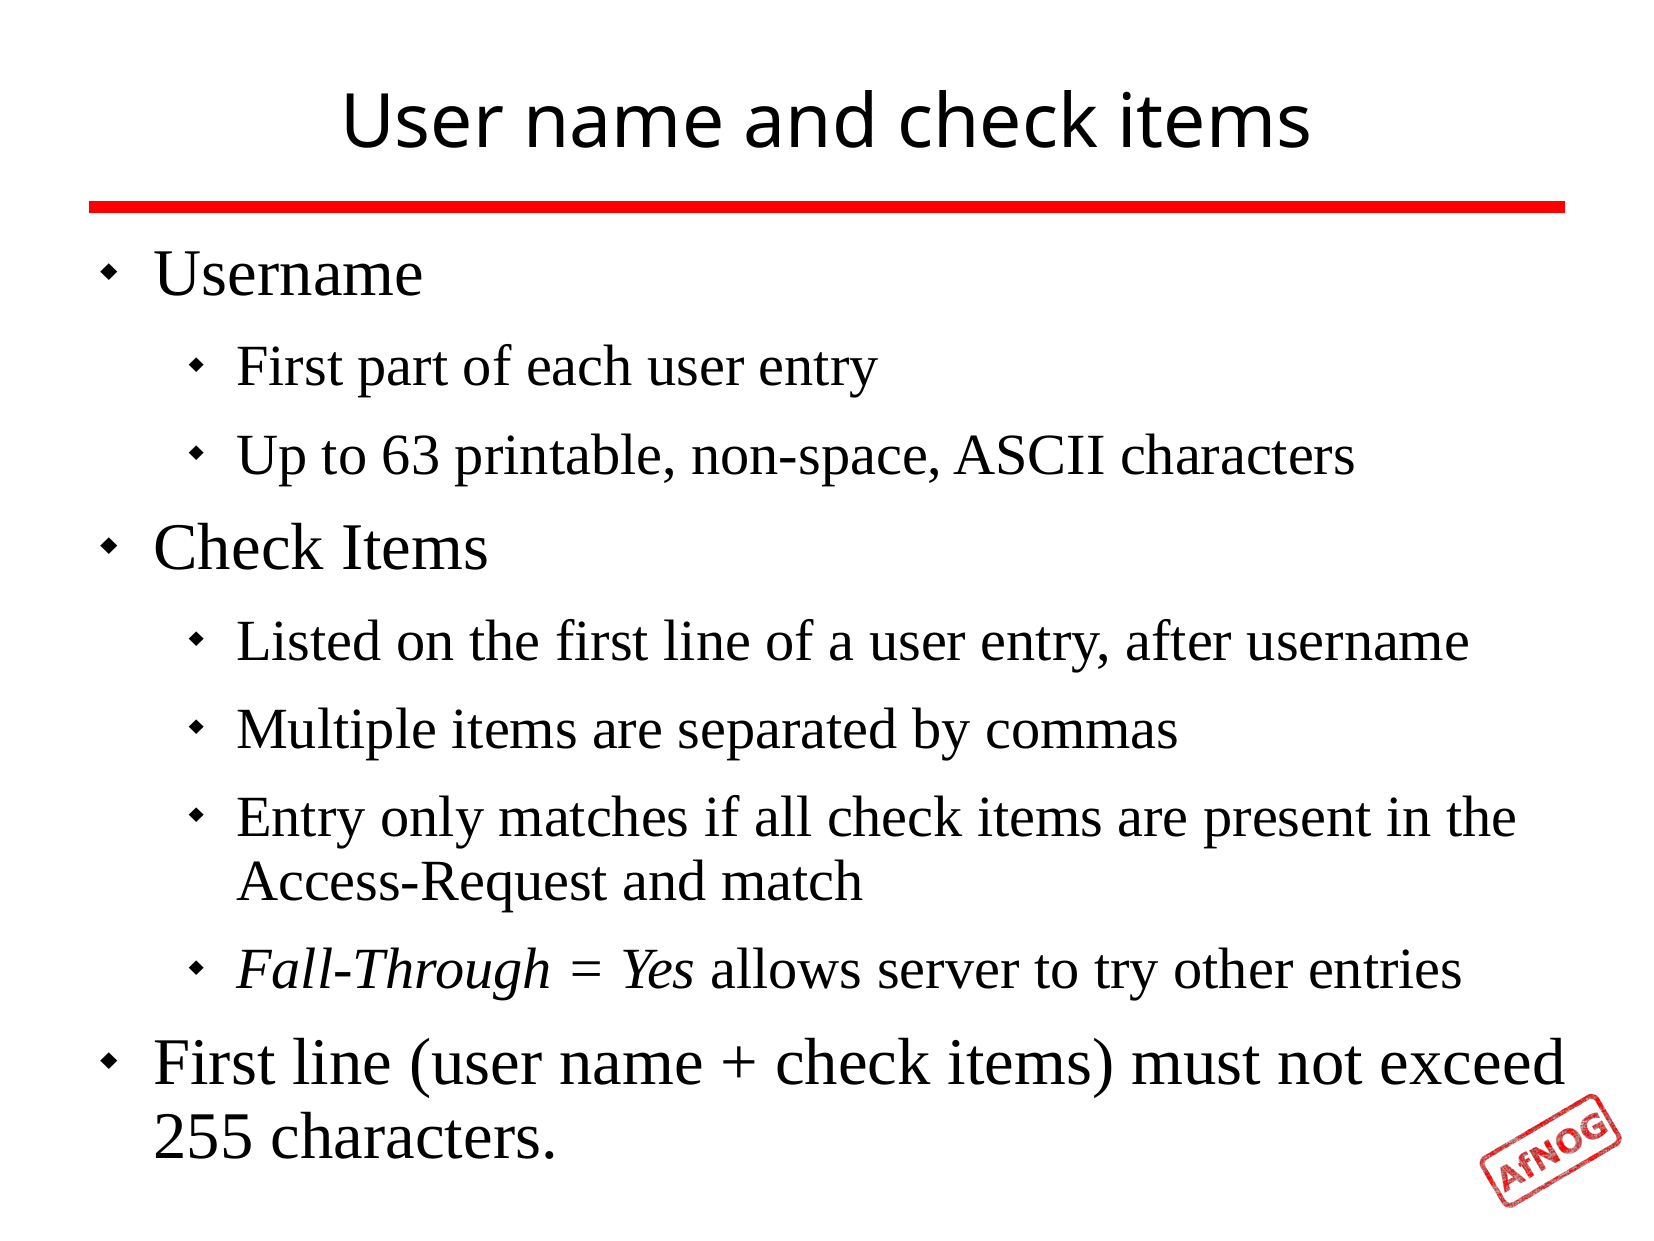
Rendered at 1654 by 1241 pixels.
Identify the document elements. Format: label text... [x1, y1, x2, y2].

title User name and check items [82, 29, 1571, 207]
list Username First part of each user entry Up to 63 printable, non-space, ASCII characters Check Items Listed on the first line of a user entry, after username Multiple items are separated by commas Entry only matches if all check items are present in the Access-Request and match Fall-Through = Yes allows server to try other entries First line (user name + check items) must not exceed 255 characters. [82, 236, 1571, 1174]
picture [1476, 1090, 1625, 1211]
